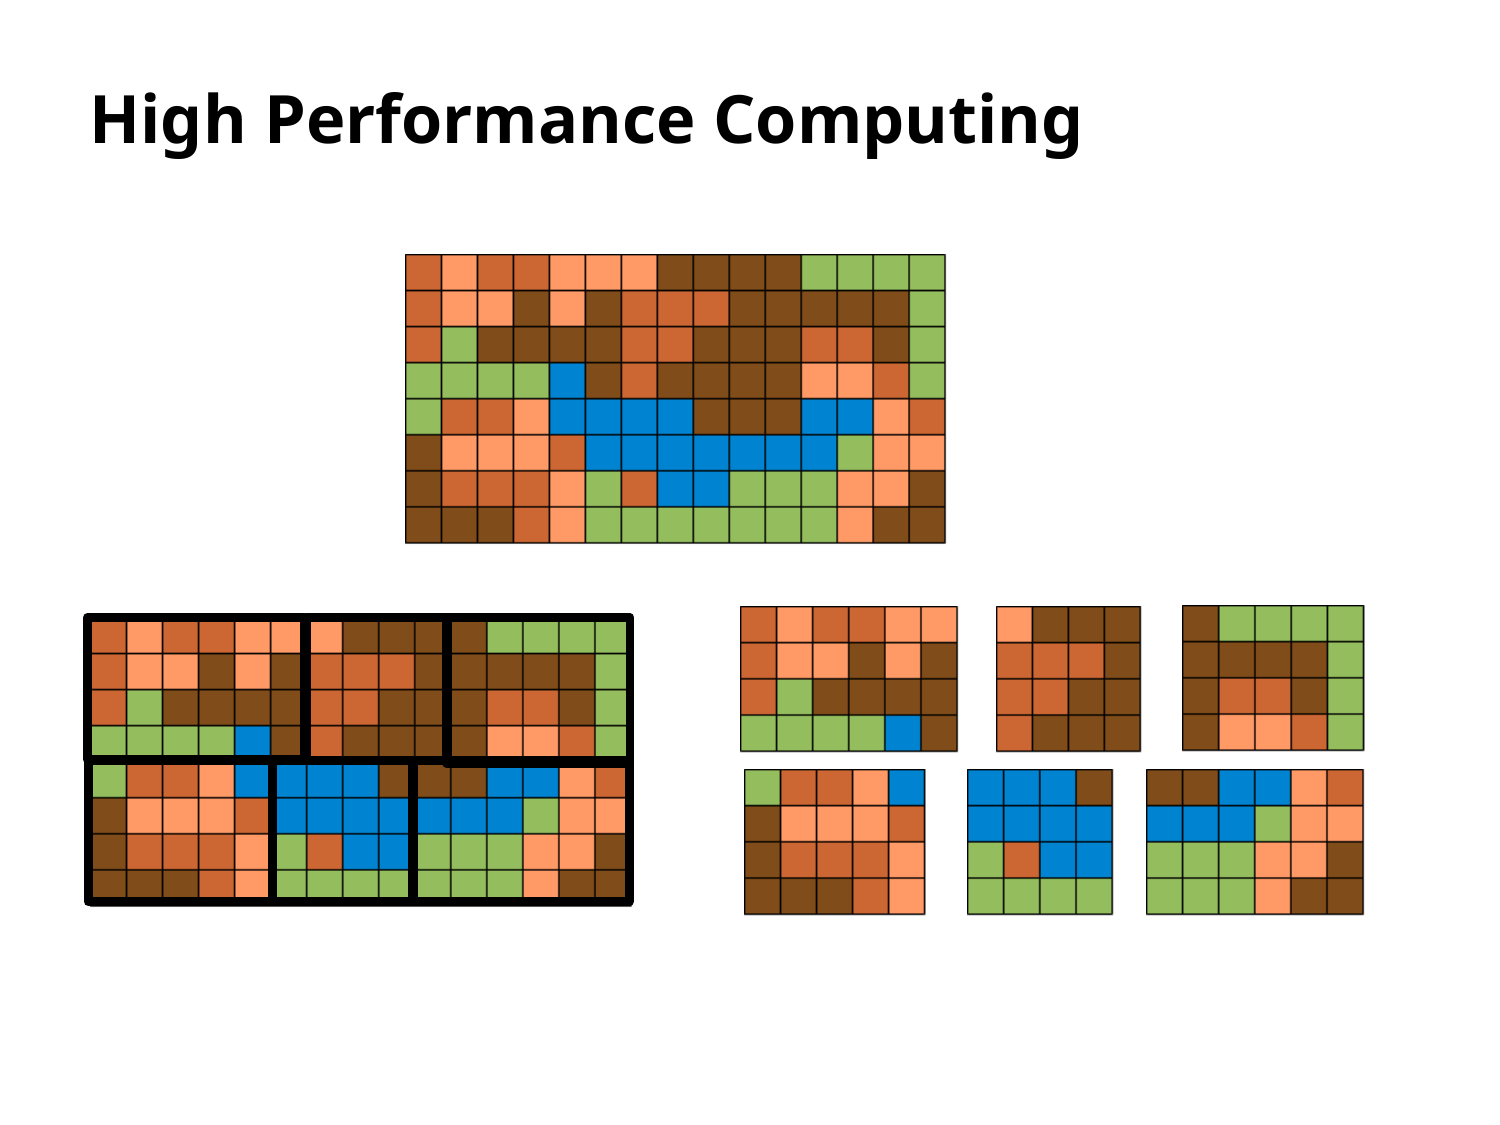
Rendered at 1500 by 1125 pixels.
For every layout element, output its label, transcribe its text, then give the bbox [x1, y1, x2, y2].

picture [1146, 769, 1372, 920]
picture [967, 769, 1118, 920]
picture [1182, 605, 1371, 756]
picture [93, 765, 268, 897]
picture [744, 769, 932, 920]
picture [311, 622, 442, 756]
picture [452, 622, 626, 756]
text_box High Performance Computing [75, 68, 1426, 190]
picture [405, 254, 968, 555]
picture [740, 606, 966, 757]
picture [90, 617, 654, 918]
picture [277, 765, 408, 897]
picture [418, 765, 625, 897]
picture [92, 622, 300, 755]
picture [996, 606, 1146, 757]
